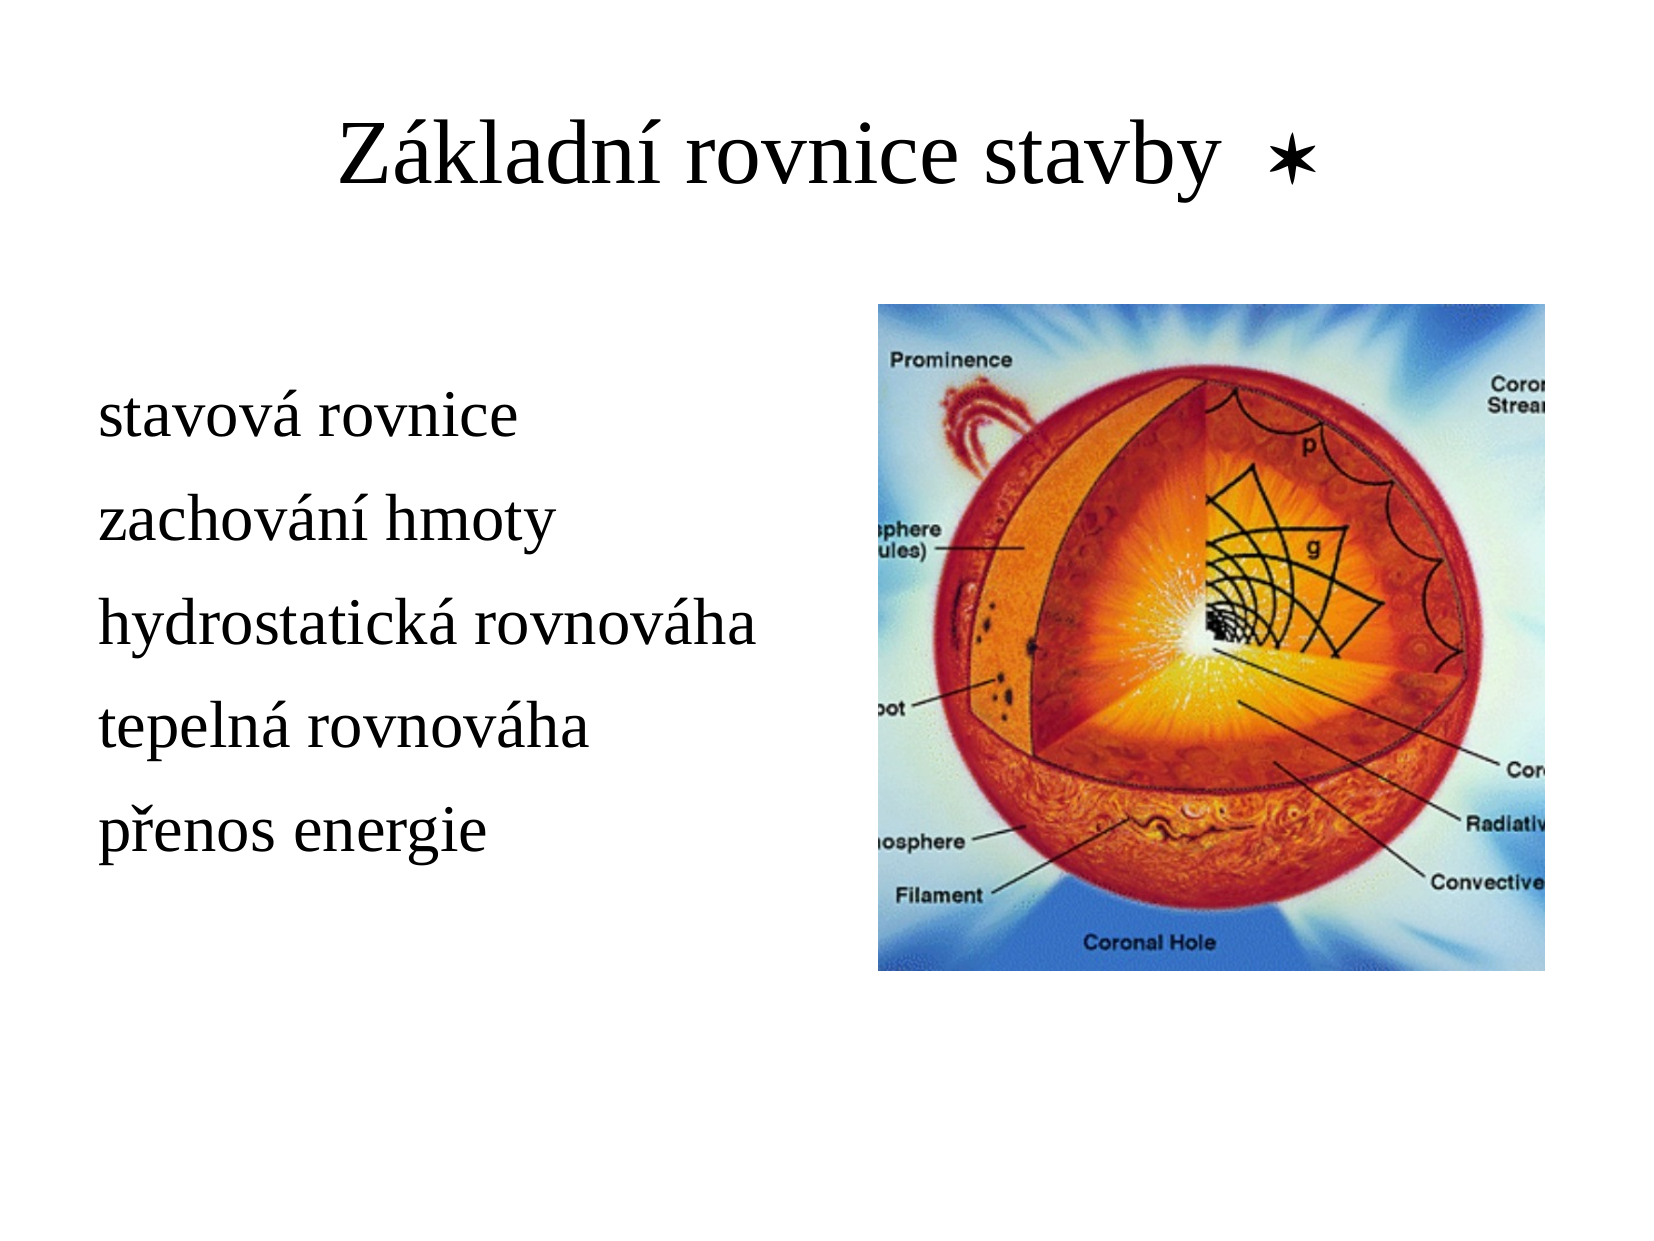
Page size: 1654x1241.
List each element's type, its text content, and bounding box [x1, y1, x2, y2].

picture [878, 304, 1545, 971]
title Základní rovnice stavby * [82, 49, 1571, 257]
list stavová rovnice zachování hmoty hydrostatická rovnováha tepelná rovnováha přenos energie [80, 377, 823, 912]
